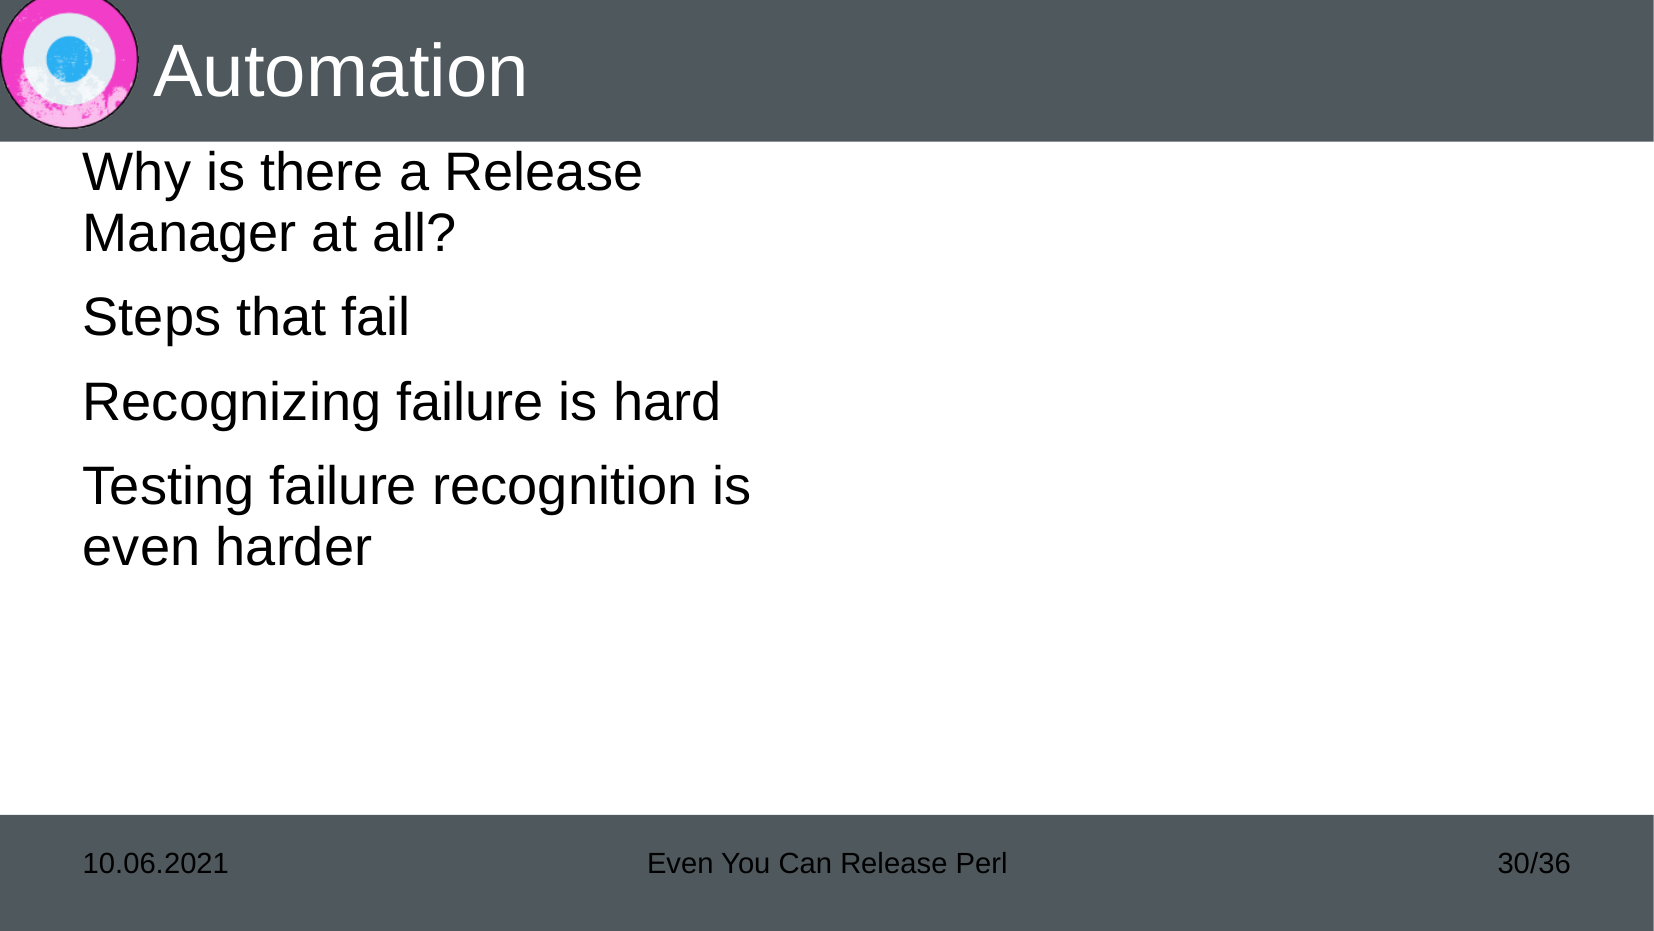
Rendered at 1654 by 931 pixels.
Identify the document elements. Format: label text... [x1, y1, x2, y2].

list Why is there a Release Manager at all? Steps that fail Recognizing failure is hard Testing failure recognition is even harder [82, 141, 809, 815]
title Automation [153, 5, 1654, 136]
picture [0, 0, 228, 148]
